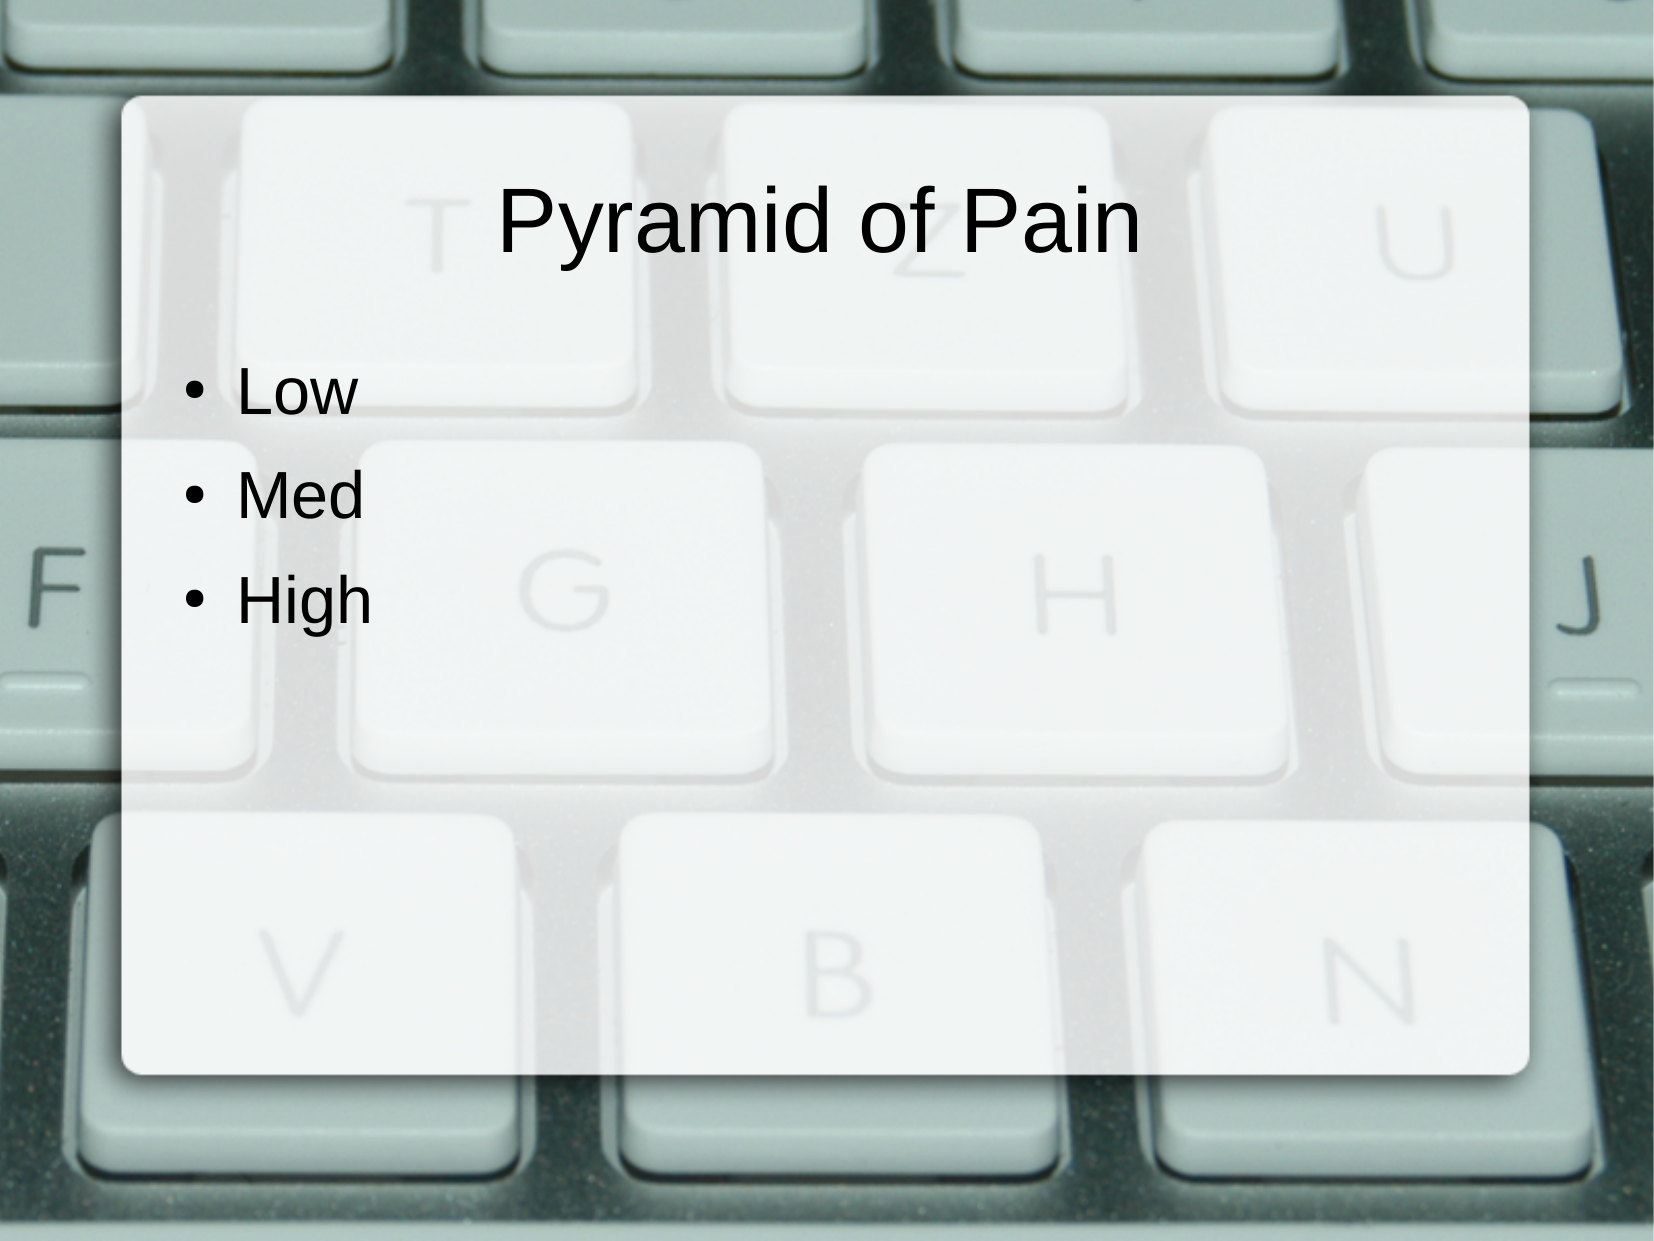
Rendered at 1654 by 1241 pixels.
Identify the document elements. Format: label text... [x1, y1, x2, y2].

list Low Med High [147, 354, 1506, 1241]
title Pyramid of Pain [135, 125, 1506, 318]
picture [0, 0, 1654, 1241]
